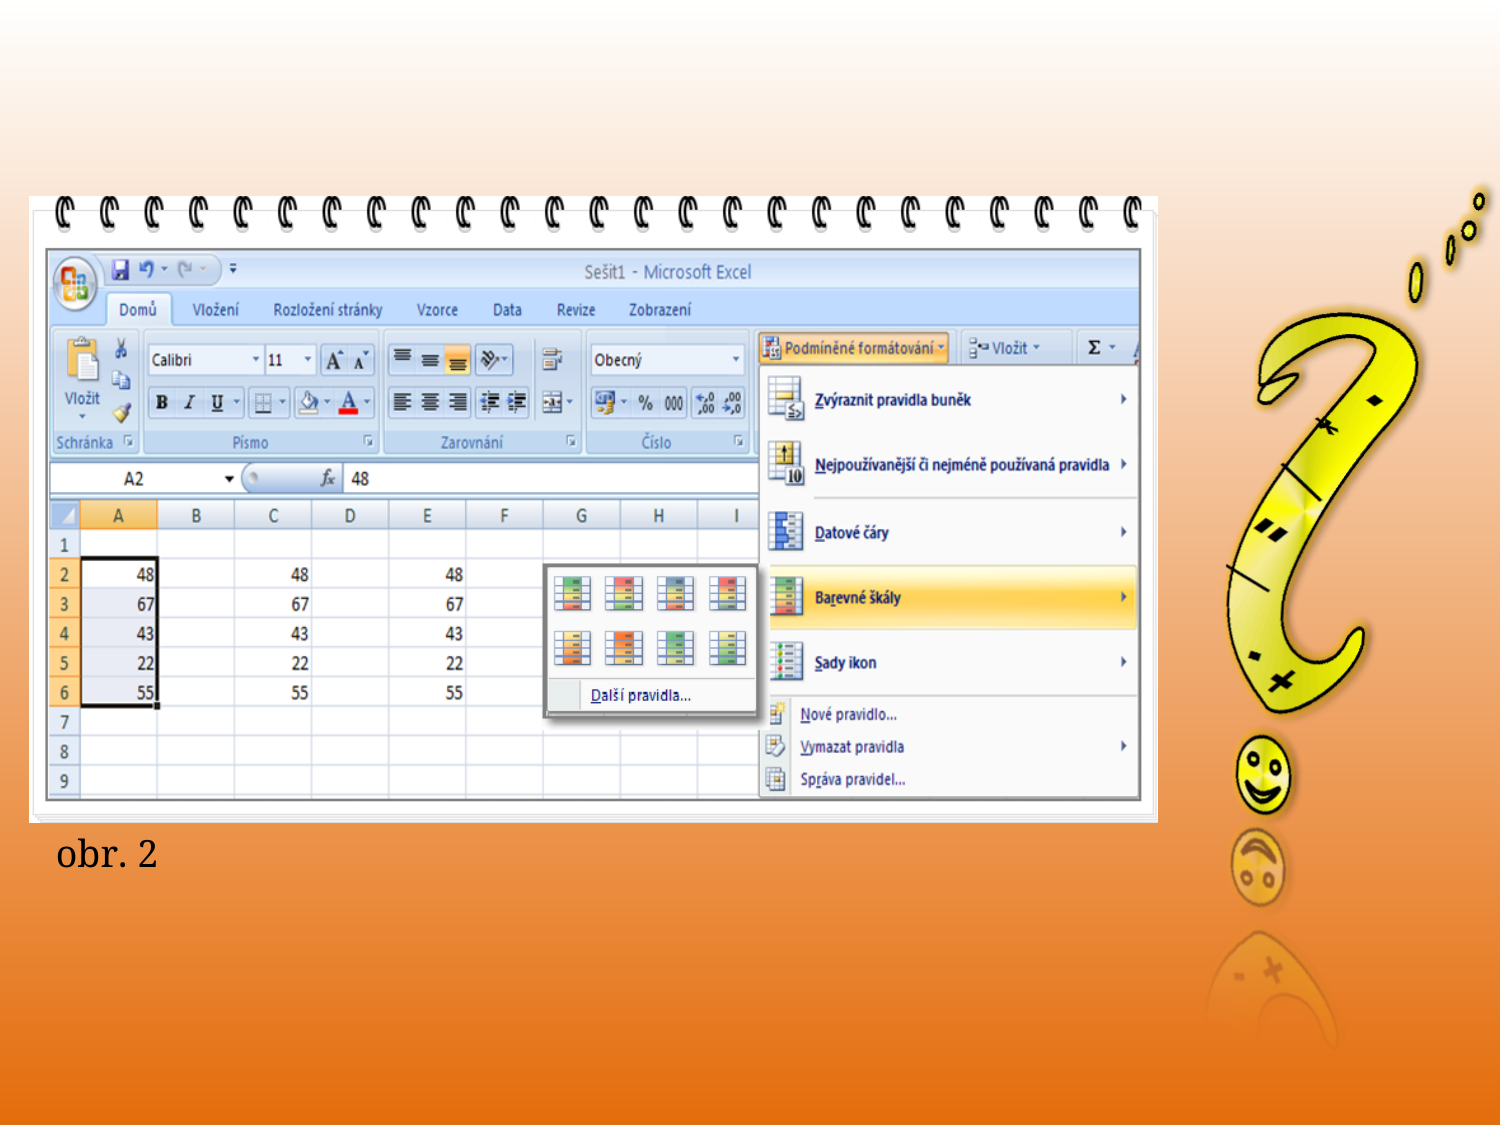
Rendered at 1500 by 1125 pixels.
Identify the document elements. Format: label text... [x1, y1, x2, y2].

picture [1171, 160, 1500, 1125]
text_box obr. 2 [41, 823, 361, 883]
picture [29, 196, 1158, 823]
